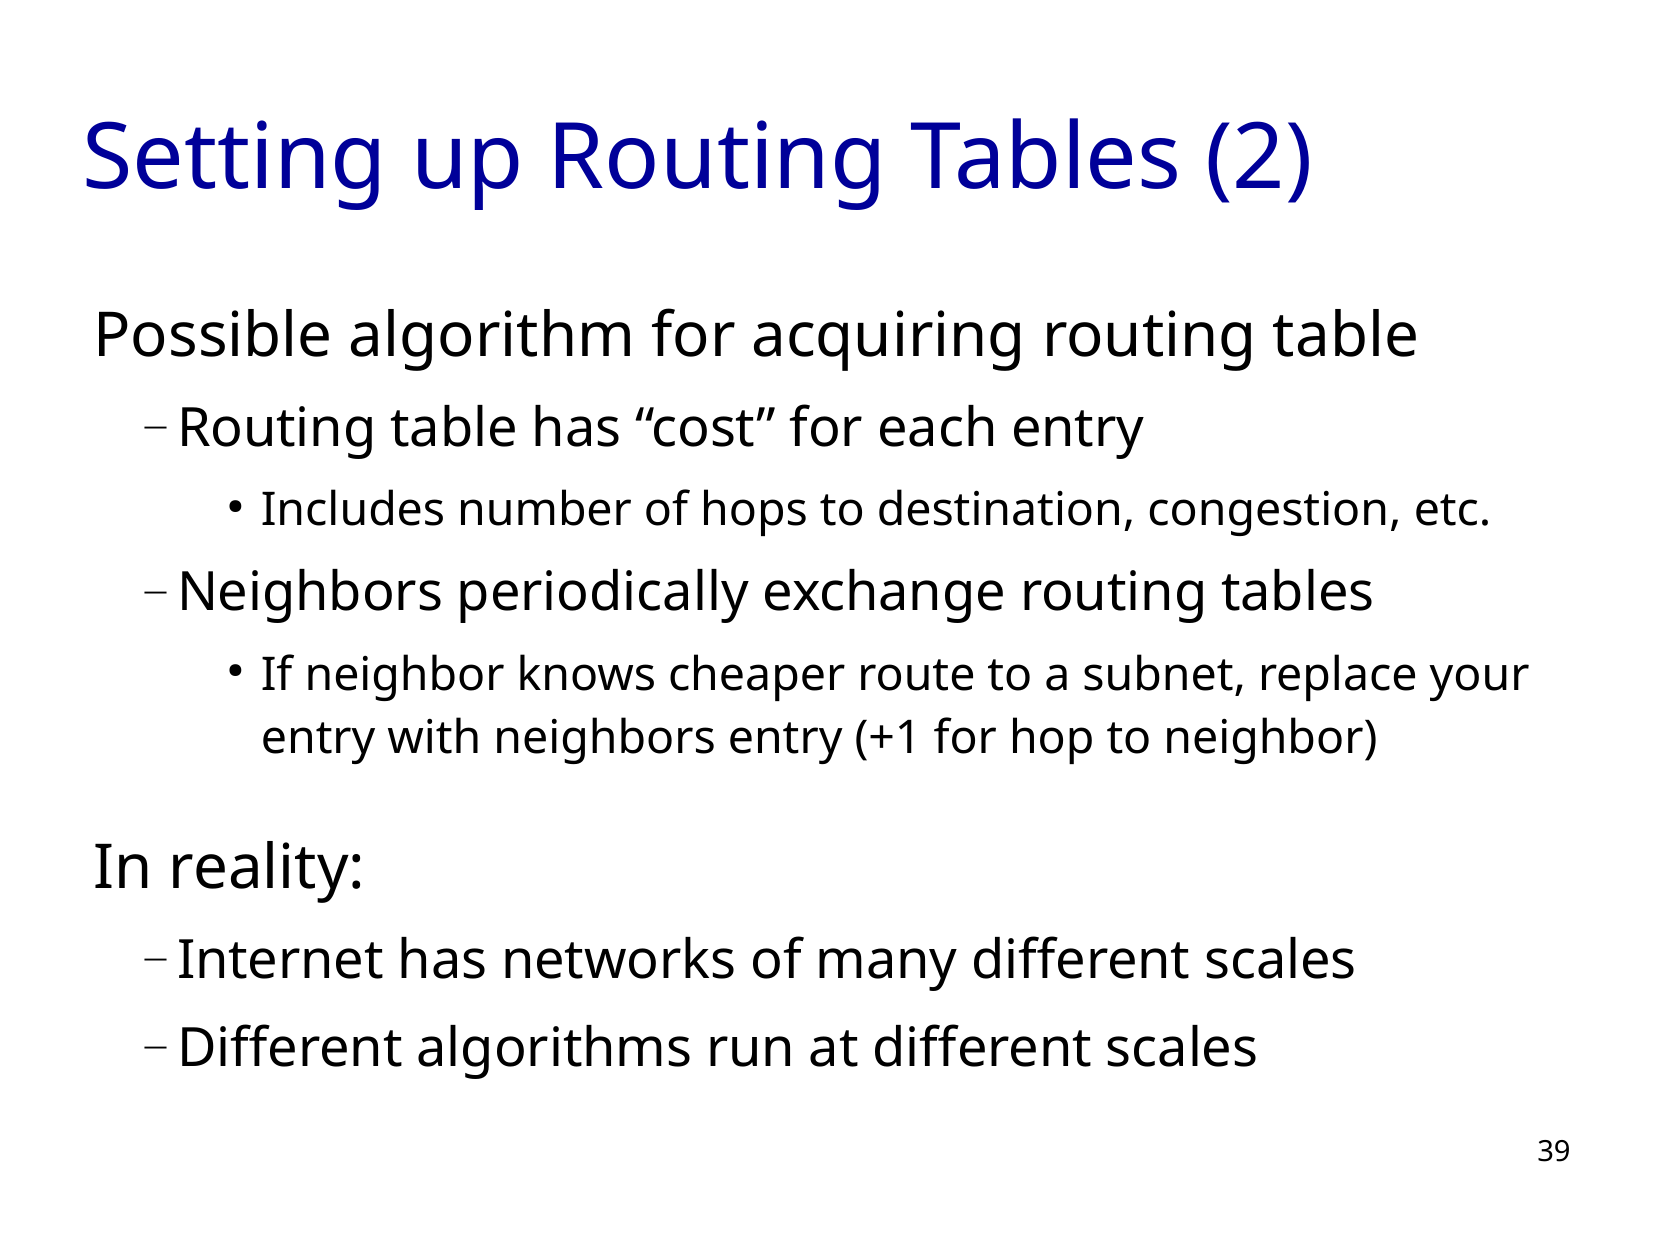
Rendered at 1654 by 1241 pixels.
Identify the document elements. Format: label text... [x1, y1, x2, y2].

list Possible algorithm for acquiring routing table Routing table has “cost” for each entry Includes number of hops to destination, congestion, etc. Neighbors periodically exchange routing tables If neighbor knows cheaper route to a subnet, replace your entry with neighbors entry (+1 for hop to neighbor) In reality: Internet has networks of many different scales Different algorithms run at different scales [60, 290, 1571, 1096]
title Setting up Routing Tables (2) [82, 49, 1571, 257]
